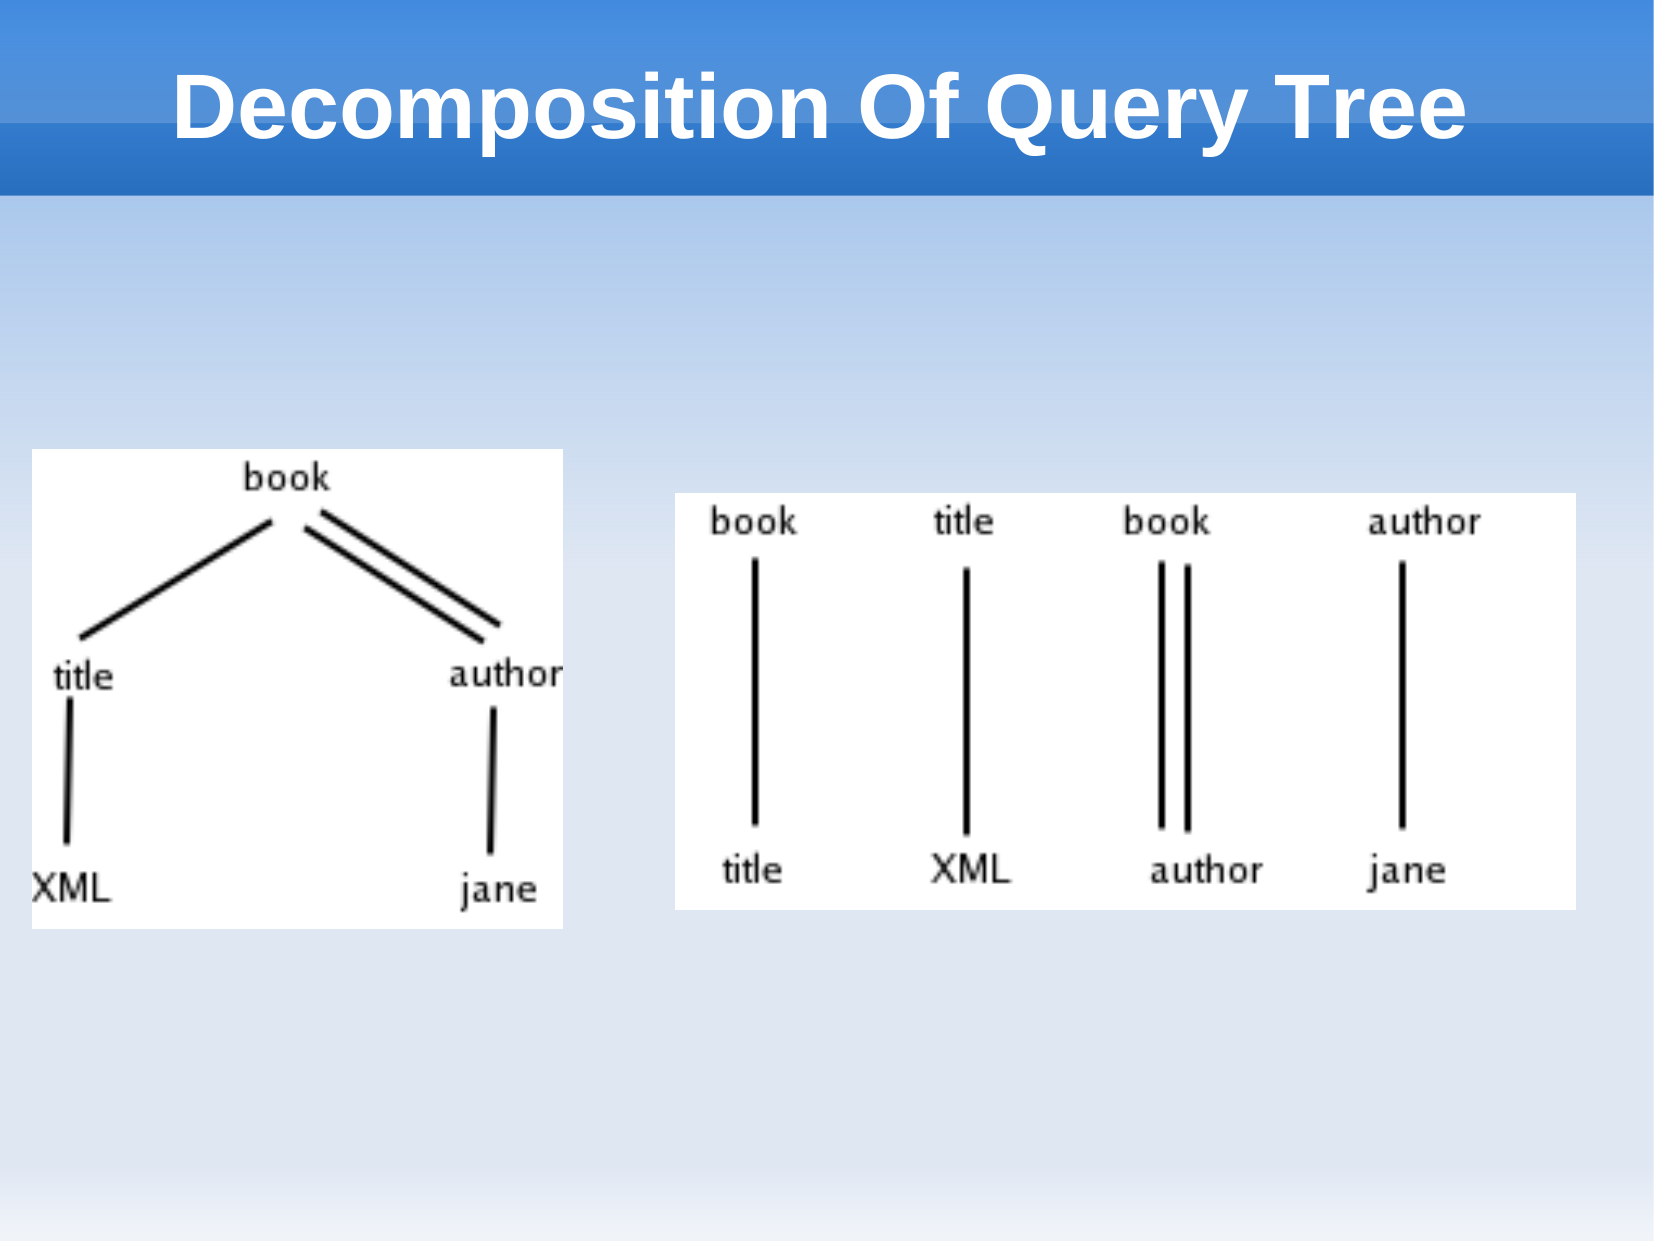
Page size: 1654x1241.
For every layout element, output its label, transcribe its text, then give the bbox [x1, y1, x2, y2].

list [82, 290, 1571, 1094]
picture [0, 0, 1654, 1241]
title Decomposition Of Query Tree [76, 7, 1565, 200]
